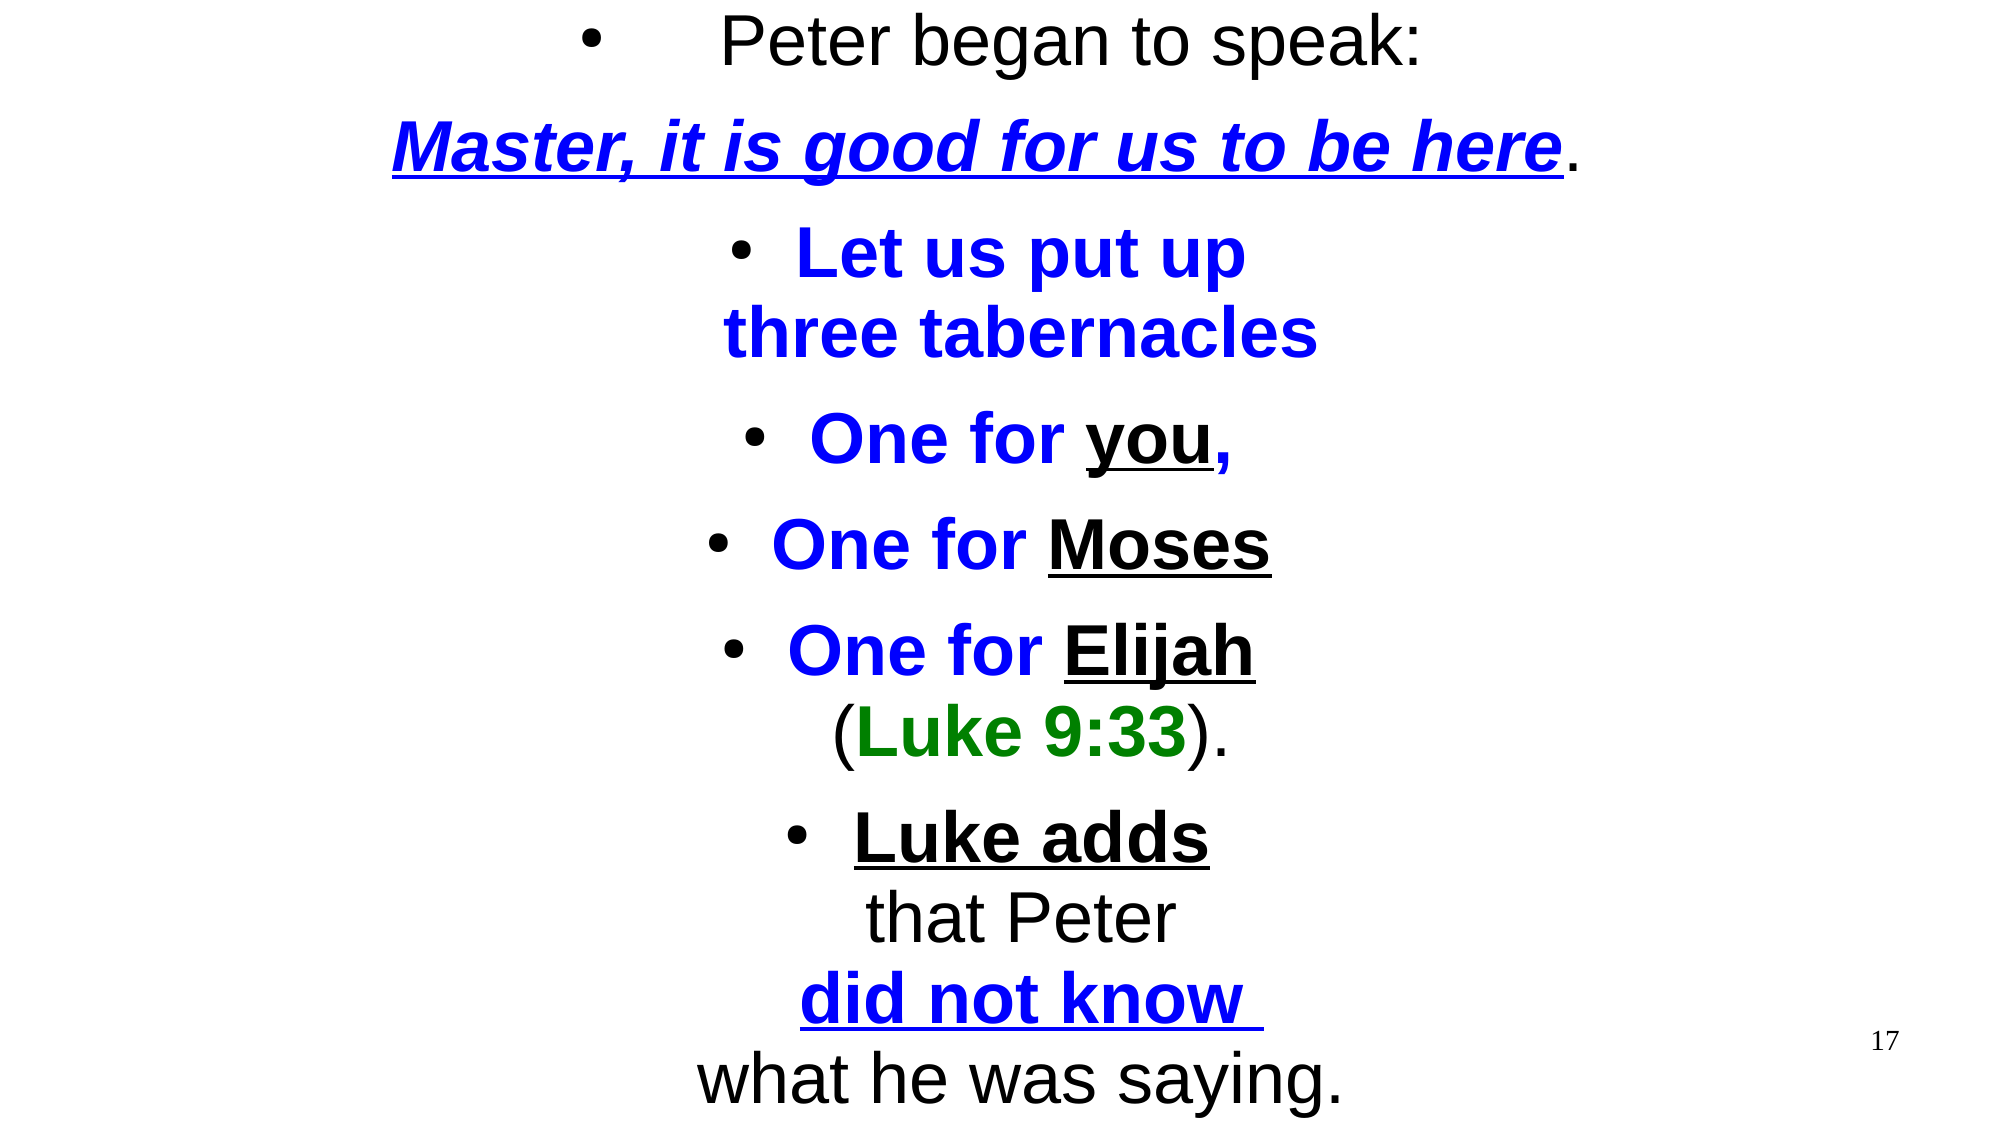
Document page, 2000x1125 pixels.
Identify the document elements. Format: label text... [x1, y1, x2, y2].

list Peter began to speak: Master, it is good for us to be here. Let us put up three tabernacles One for you, One for Moses One for Elijah (Luke 9:33). Luke adds that Peter did not know what he was saying. [0, 0, 1996, 1123]
